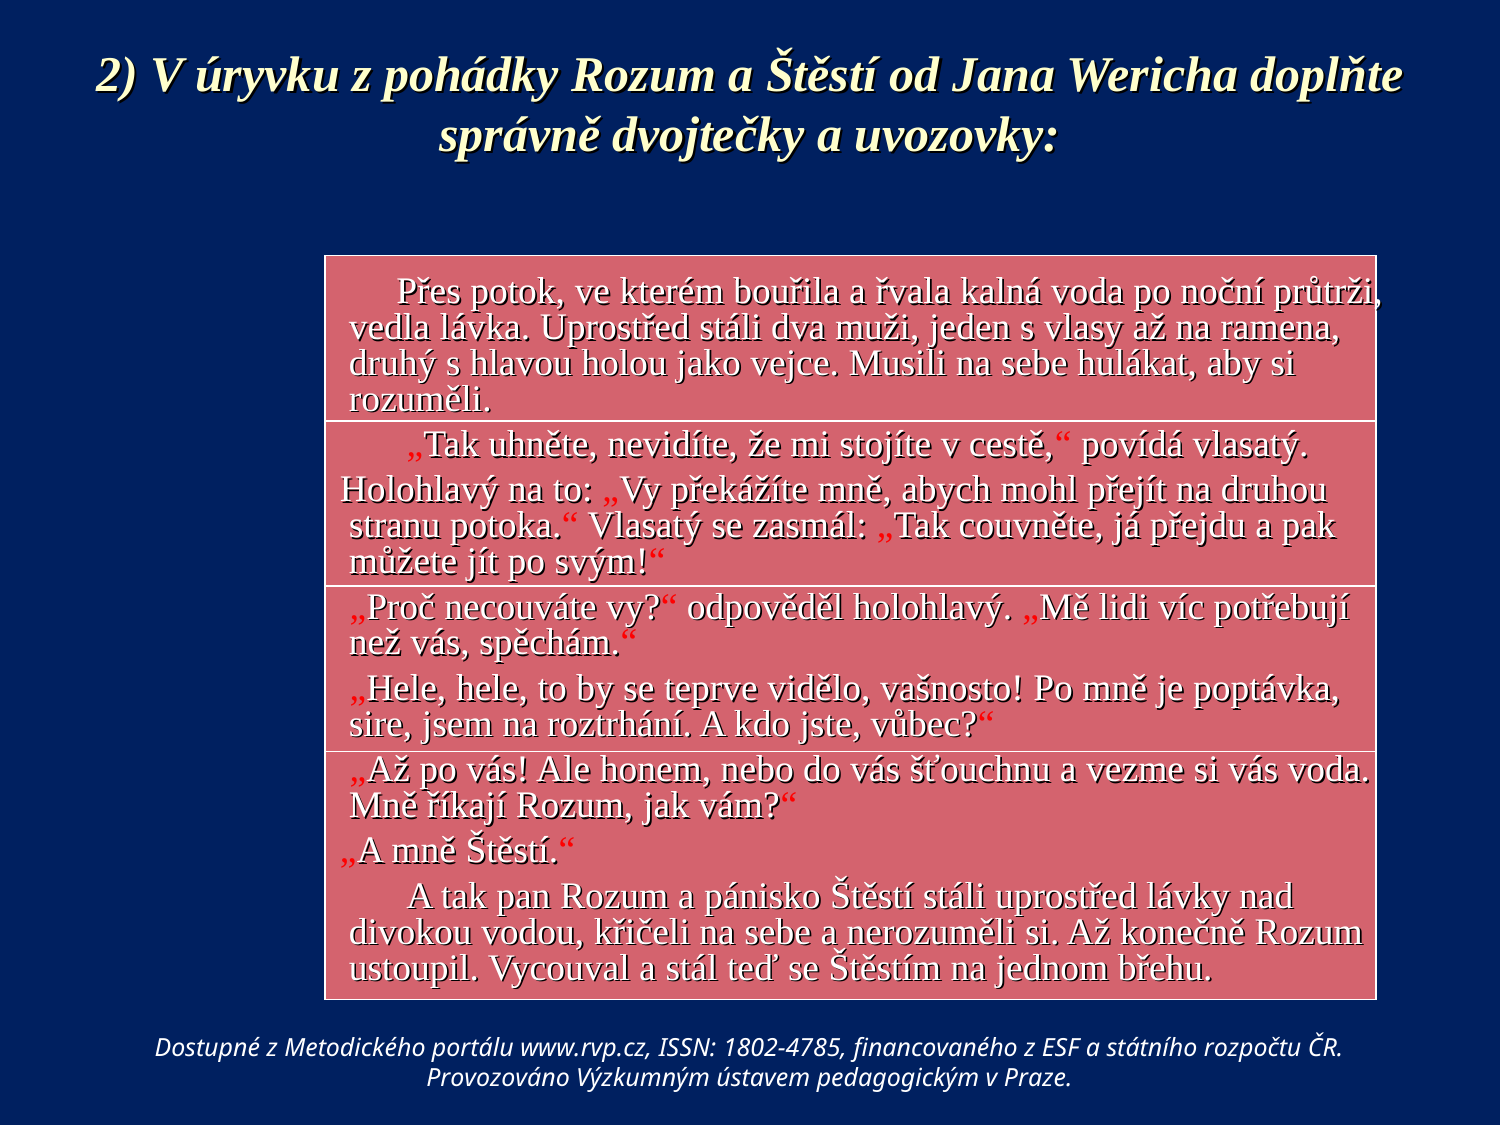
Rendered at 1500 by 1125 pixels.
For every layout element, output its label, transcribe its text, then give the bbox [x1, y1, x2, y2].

list Přes potok, ve kterém bouřila a řvala kalná voda po noční průtrži, vedla lávka. Uprostřed stáli dva muži, jeden s vlasy až na ramena, druhý s hlavou holou jako vejce. Musili na sebe hulákat, aby si rozuměli. „Tak uhněte, nevidíte, že mi stojíte v cestě,“ povídá vlasatý. Holohlavý na to: „Vy překážíte mně, abych mohl přejít na druhou stranu potoka.“ Vlasatý se zasmál: „Tak couvněte, já přejdu a pak můžete jít po svým!“ „Proč necouváte vy?“ odpověděl holohlavý. „Mě lidi víc potřebují než vás, spěchám.“ „Hele, hele, to by se teprve vidělo, vašnosto! Po mně je poptávka, sire, jsem na roztrhání. A kdo jste, vůbec?“ „Až po vás! Ale honem, nebo do vás šťouchnu a vezme si vás voda. Mně říkají Rozum, jak vám?“ „A mně Štěstí.“ A tak pan Rozum a pánisko Štěstí stáli uprostřed lávky nad divokou vodou, křičeli na sebe a nerozuměli si. Až konečně Rozum ustoupil. Vycouval a stál teď se Štěstím na jednom břehu. [277, 267, 1400, 1000]
text_box Dostupné z Metodického portálu www.rvp.cz, ISSN: 1802-4785, financovaného z ESF a státního rozpočtu ČR. Provozováno Výzkumným ústavem pedagogickým v Praze. [128, 1031, 1372, 1092]
text_box [324, 255, 1377, 267]
title 2) V úryvku z pohádky Rozum a Štěstí od Jana Wericha doplňte správně dvojtečky a uvozovky: [49, 33, 1451, 229]
